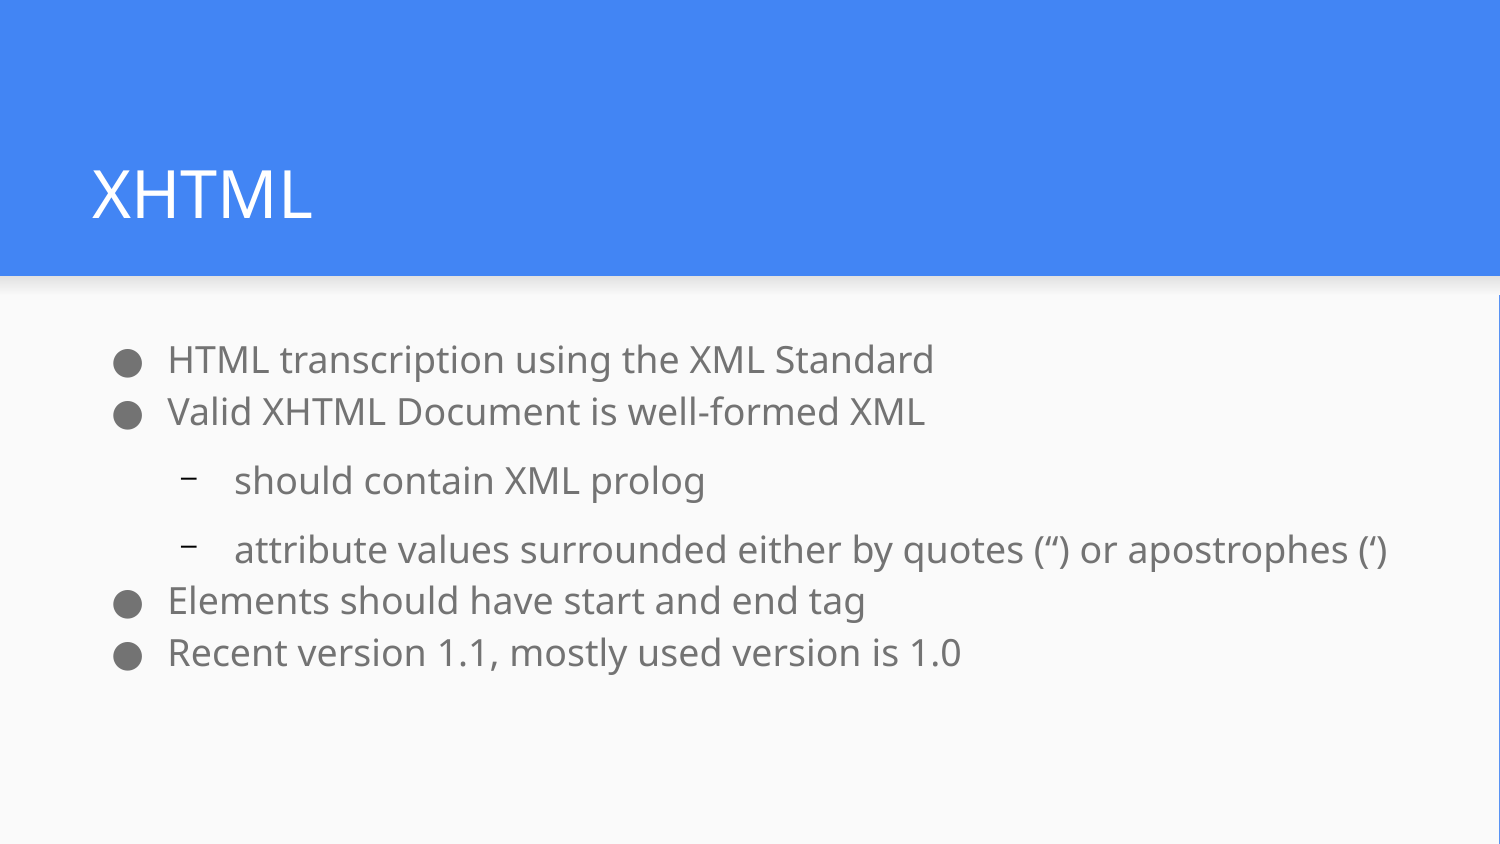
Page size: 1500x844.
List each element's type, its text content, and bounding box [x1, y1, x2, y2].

list HTML transcription using the XML Standard Valid XHTML Document is well-formed XML should contain XML prolog attribute values surrounded either by quotes (“) or apostrophes (‘) Elements should have start and end tag Recent version 1.1, mostly used version is 1.0 [77, 314, 1427, 760]
title XHTML [77, 121, 1427, 248]
